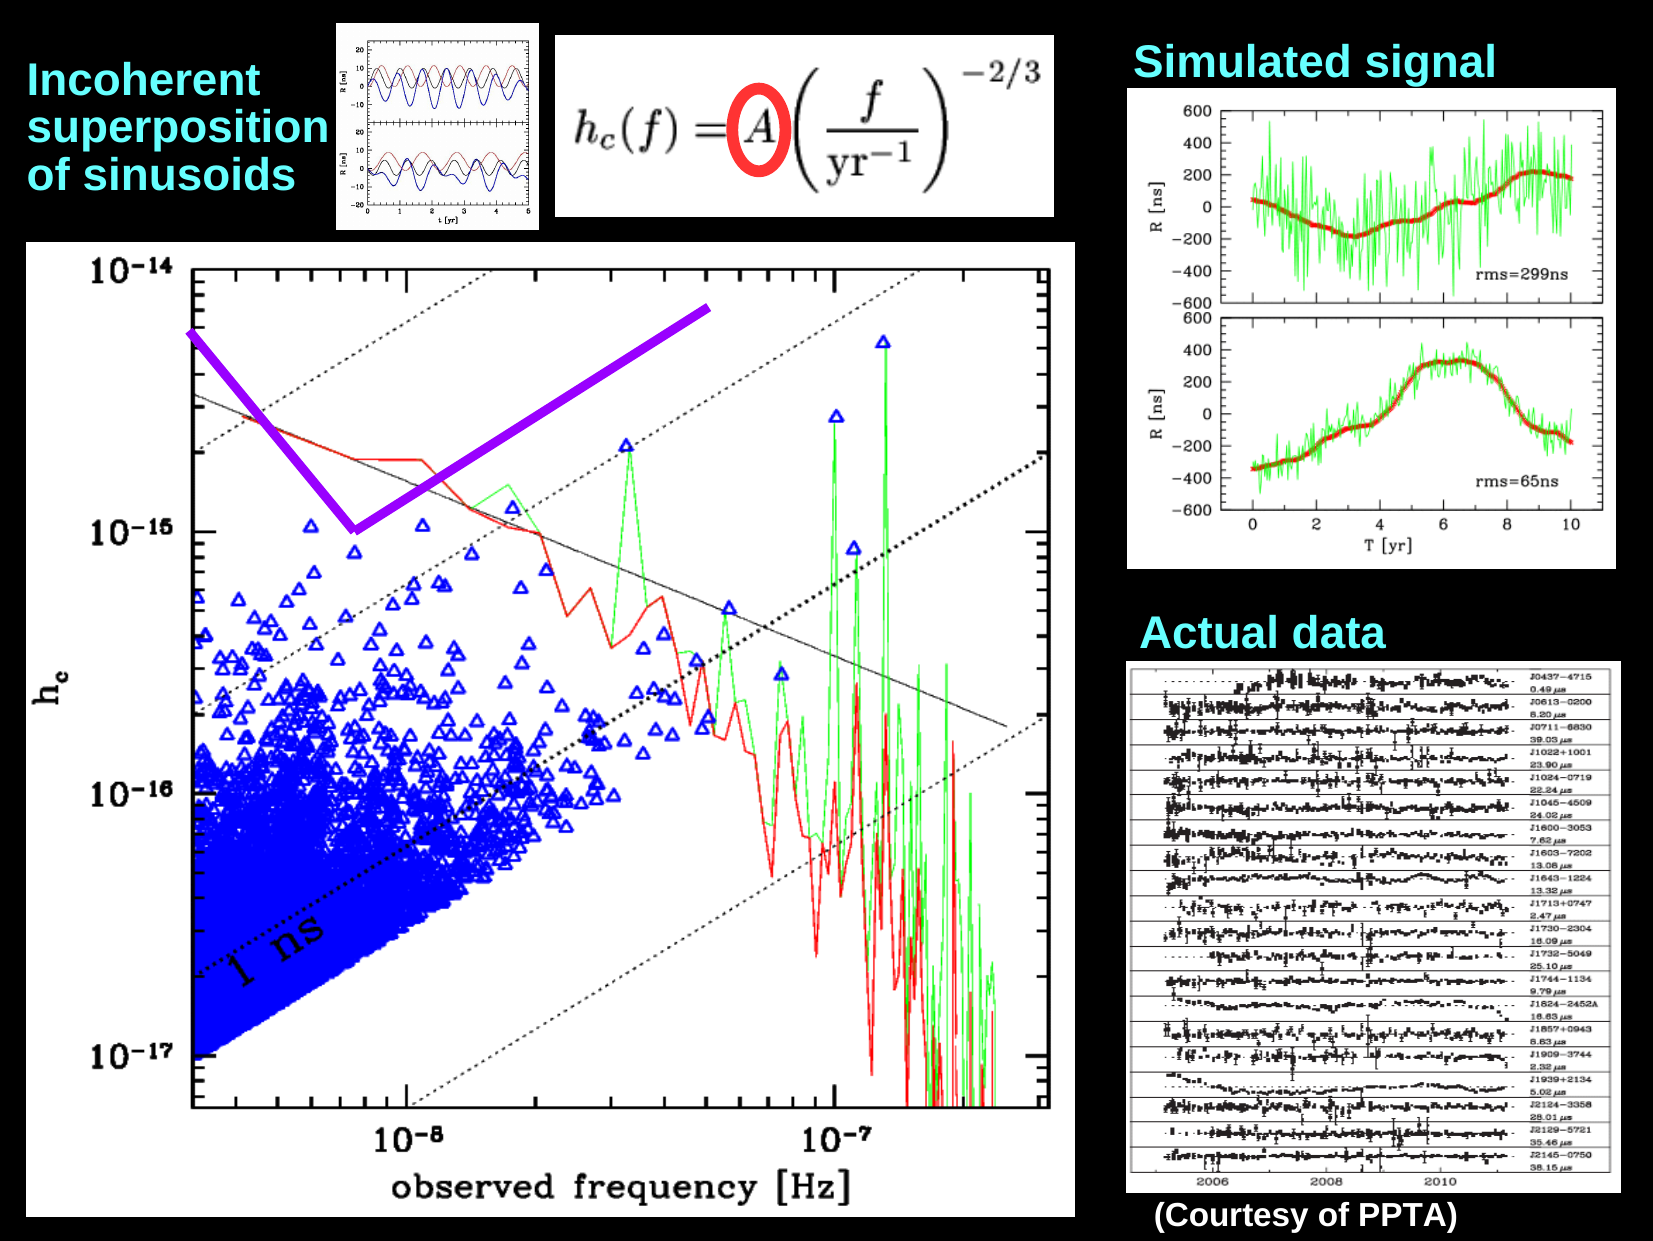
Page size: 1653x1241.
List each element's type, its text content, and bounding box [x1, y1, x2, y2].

picture [26, 242, 1075, 1217]
text_box Simulated signal [1118, 31, 1653, 127]
picture [336, 23, 539, 230]
text_box (Courtesy of PPTA) [1139, 1172, 1595, 1241]
text_box Incoherent superposition of sinusoids [11, 49, 378, 208]
picture [1126, 697, 1621, 1193]
picture [555, 35, 1054, 217]
text_box Actual data [1124, 602, 1653, 697]
text_box [732, 88, 786, 172]
picture [1127, 127, 1616, 569]
